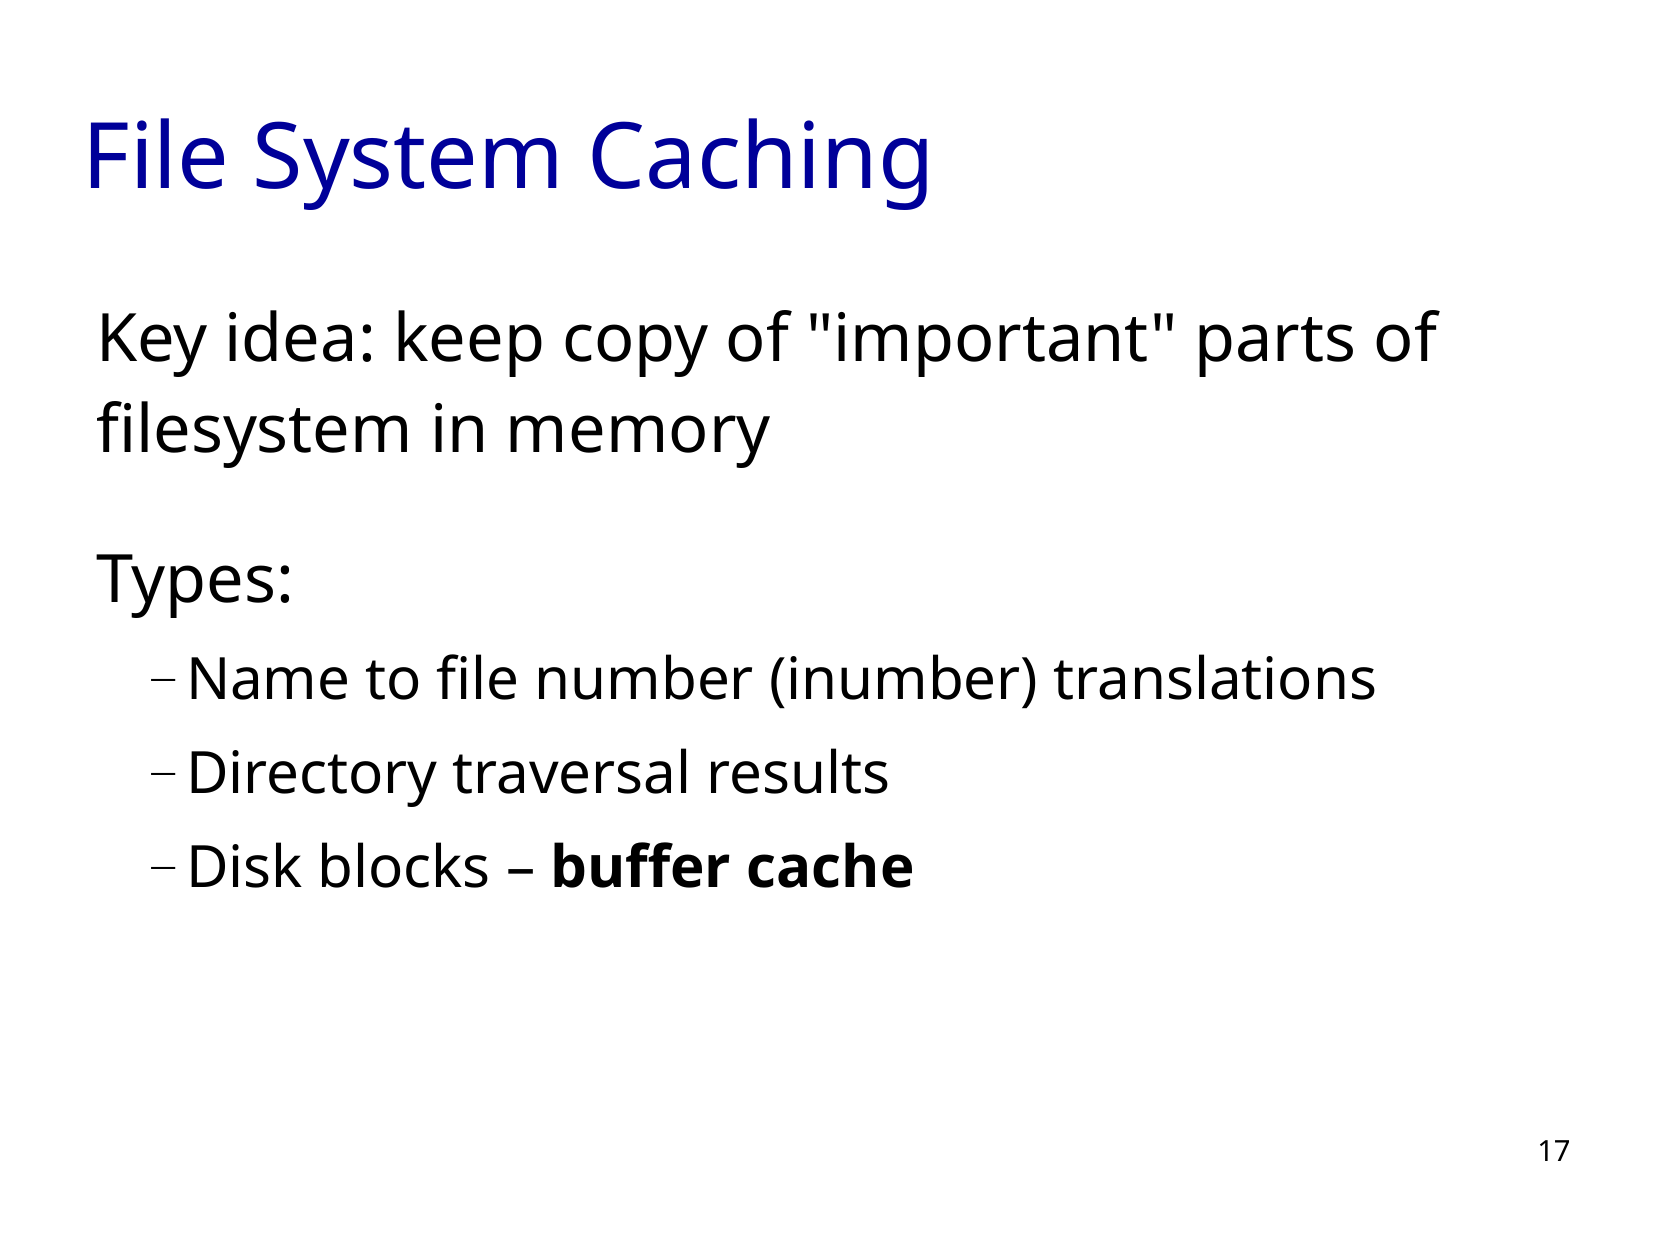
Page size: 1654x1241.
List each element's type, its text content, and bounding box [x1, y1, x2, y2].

title File System Caching [82, 49, 1571, 257]
list Key idea: keep copy of "important" parts of filesystem in memory Types: Name to file number (inumber) translations Directory traversal results Disk blocks – buffer cache [60, 290, 1571, 1096]
